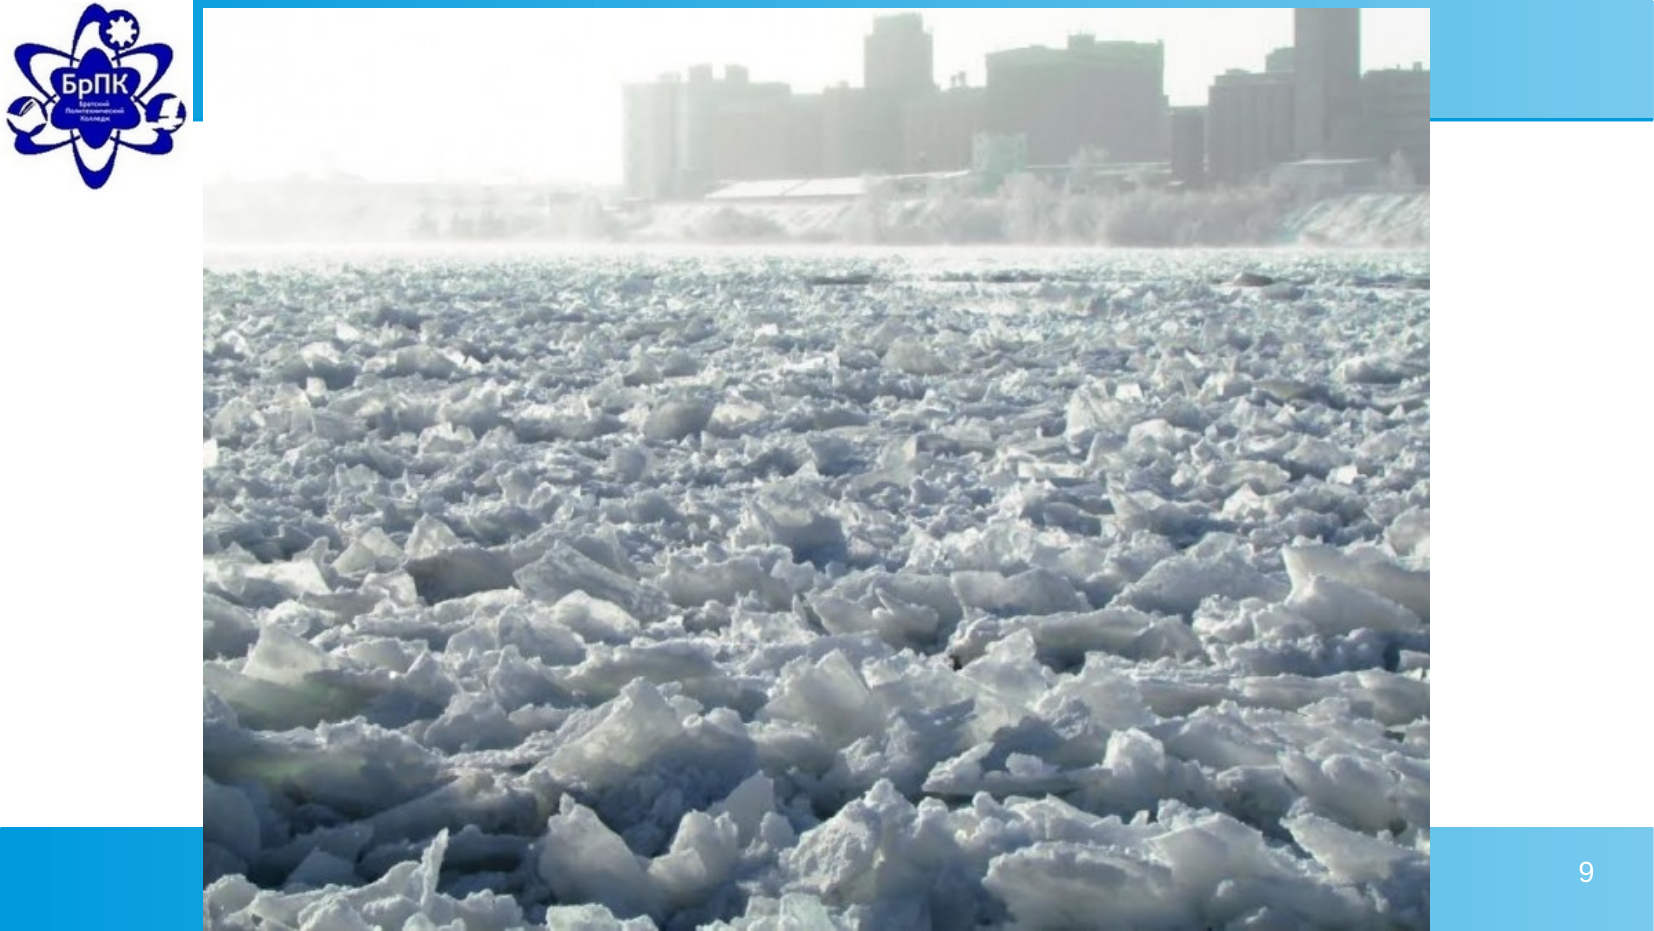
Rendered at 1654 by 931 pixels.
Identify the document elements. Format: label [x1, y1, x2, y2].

picture [203, 8, 1430, 931]
picture [0, 0, 193, 193]
